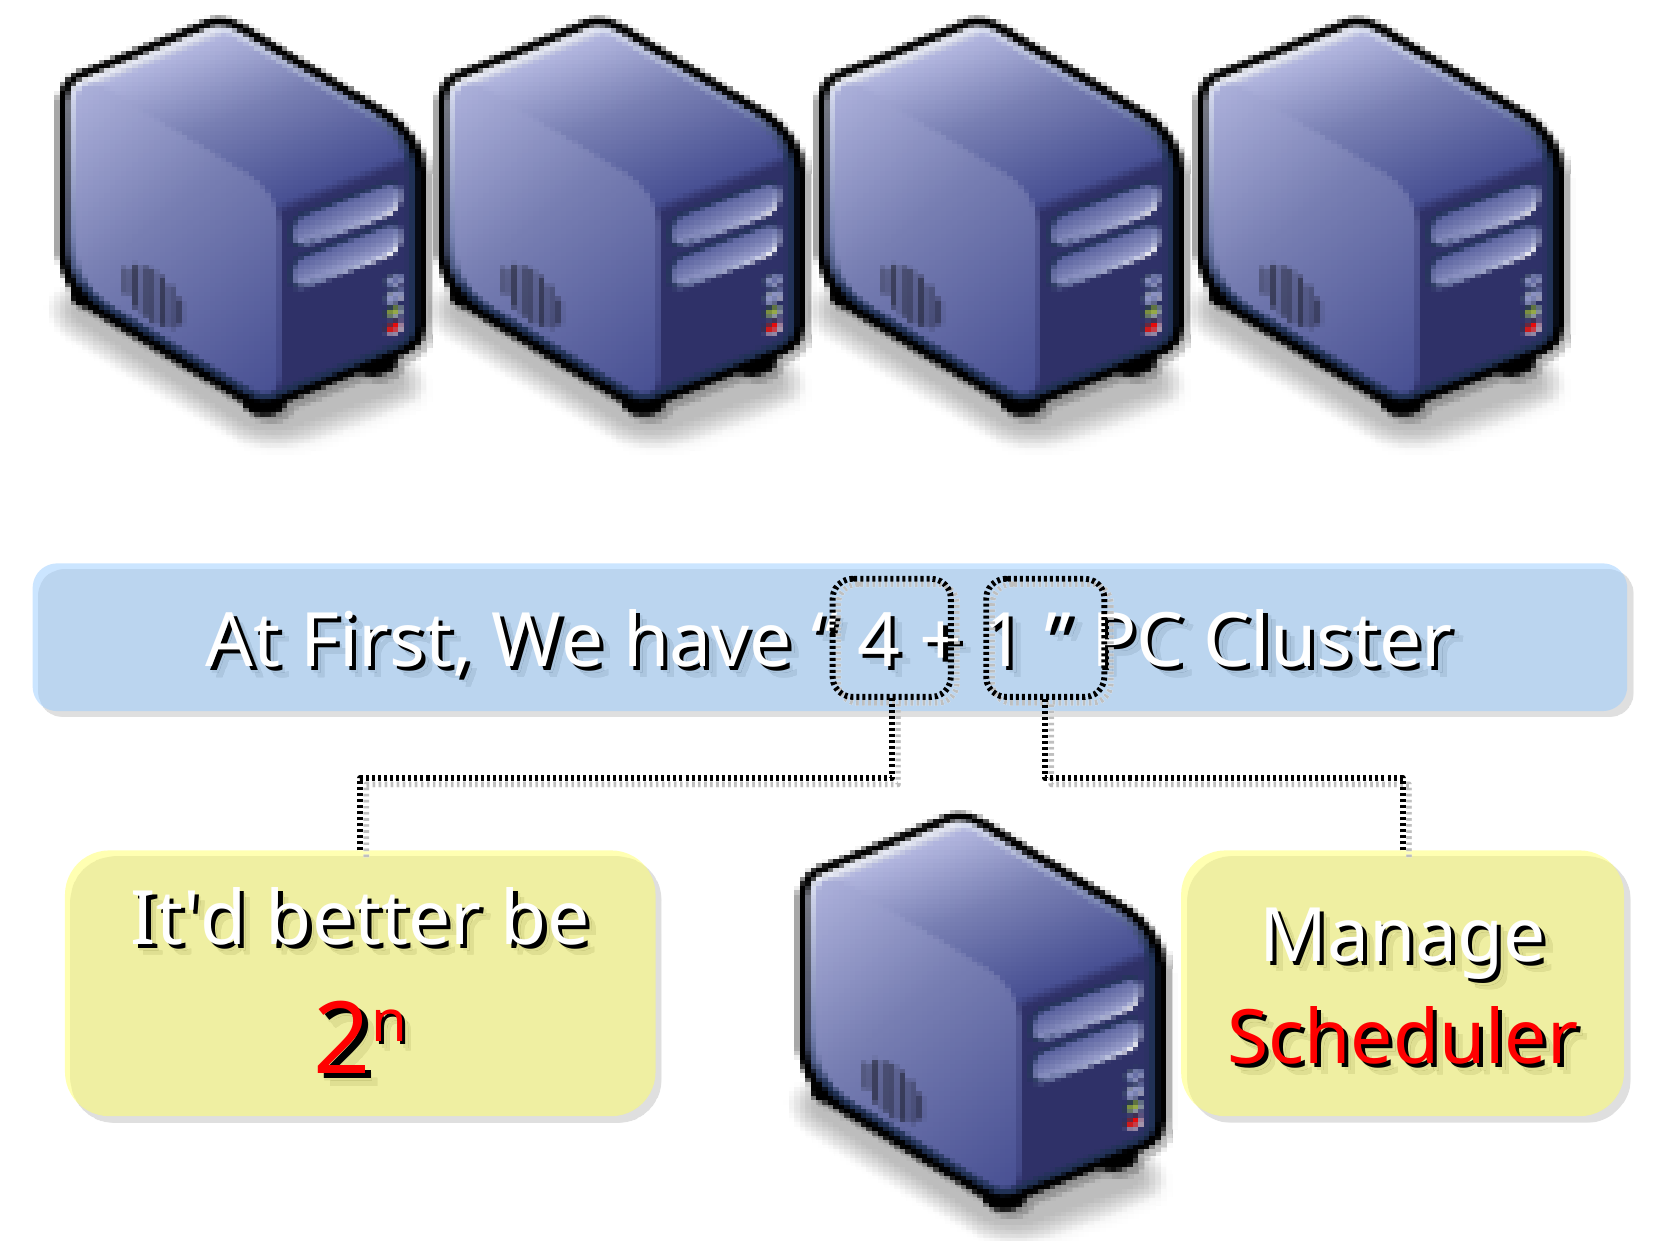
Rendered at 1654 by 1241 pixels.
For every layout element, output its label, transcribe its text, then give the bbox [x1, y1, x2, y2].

picture [767, 797, 1211, 1241]
text_box It'd better be 2n [64, 850, 656, 1117]
text_box At First, We have “ 4 + 1 ” PC Cluster [32, 563, 1628, 712]
text_box Manage Scheduler [1181, 850, 1625, 1117]
picture [27, 2, 1609, 502]
